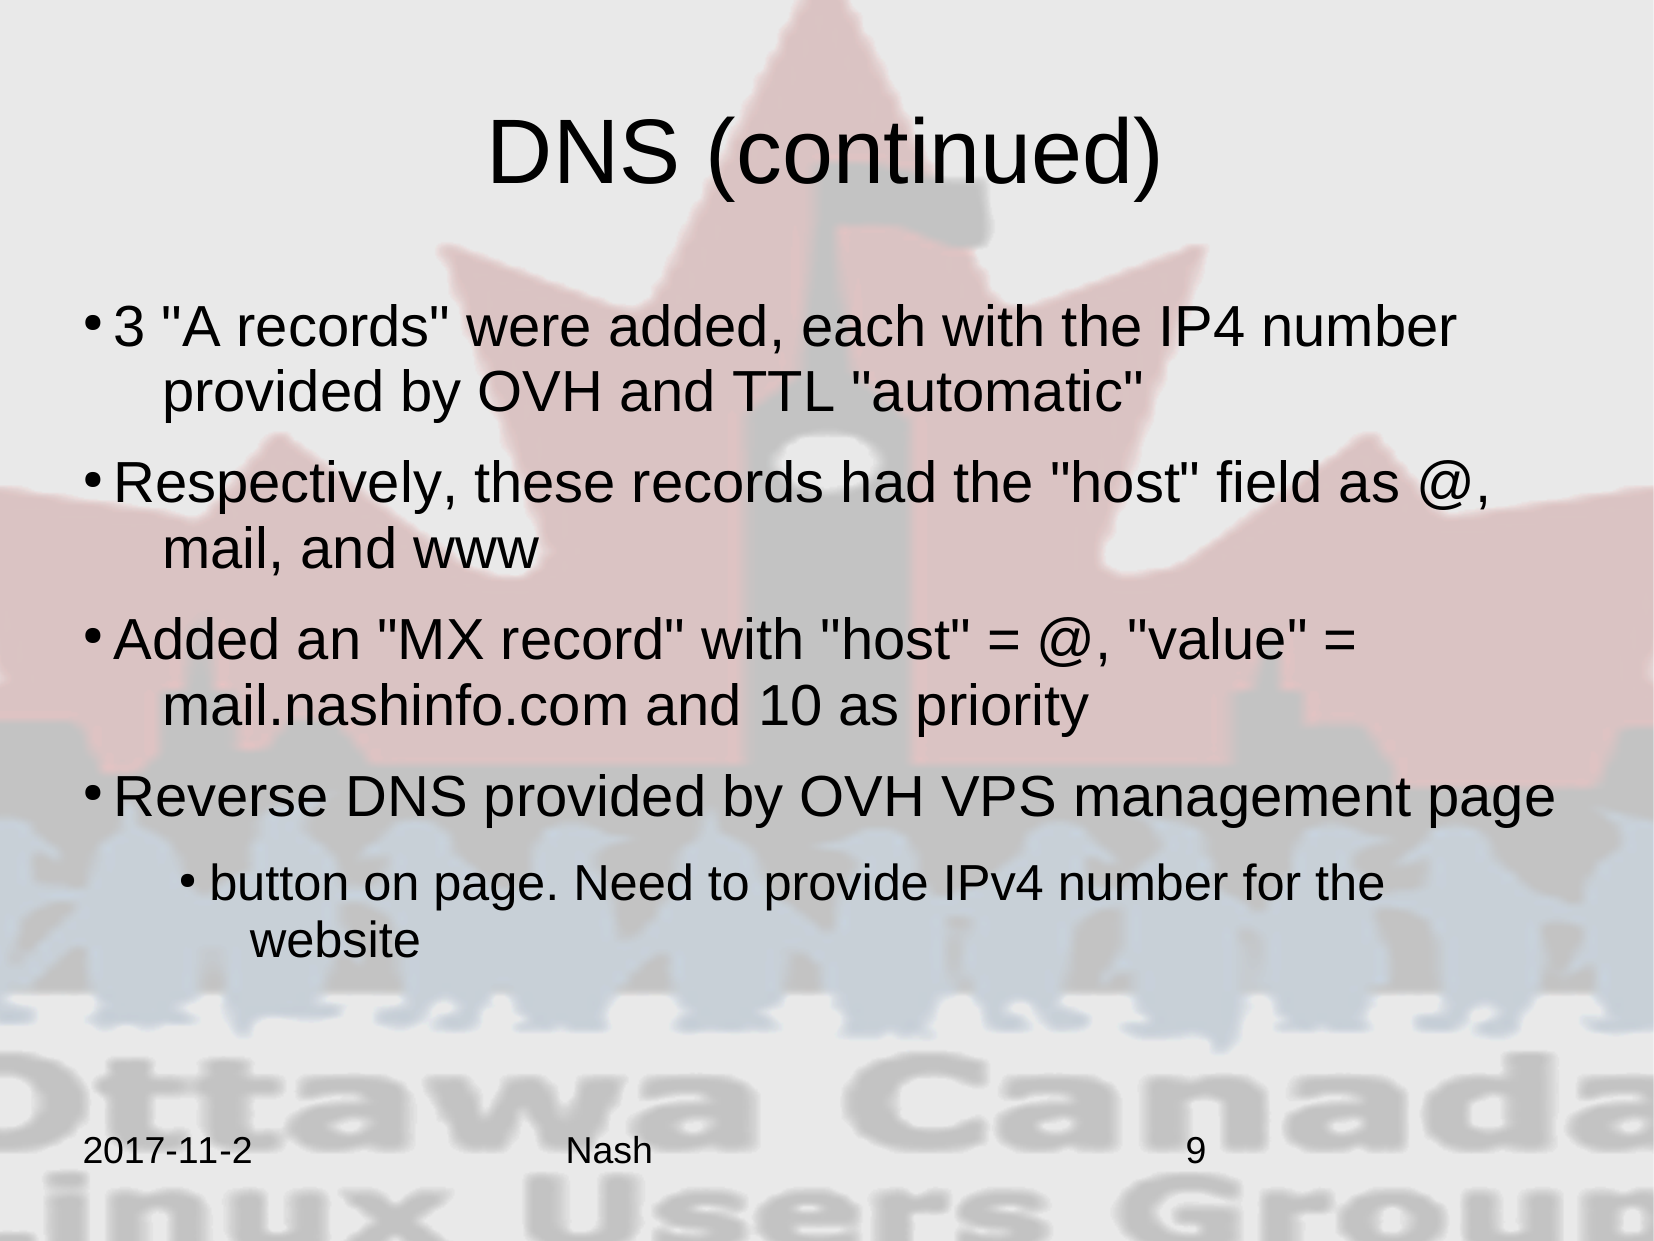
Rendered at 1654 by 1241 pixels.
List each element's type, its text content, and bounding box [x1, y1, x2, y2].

picture [0, 0, 1654, 1241]
list 3 "A records" were added, each with the IP4 number provided by OVH and TTL "automatic" Respectively, these records had the "host" field as @, mail, and www Added an "MX record" with "host" = @, "value" = mail.nashinfo.com and 10 as priority Reverse DNS provided by OVH VPS management page button on page. Need to provide IPv4 number for the website [82, 290, 1570, 1009]
title DNS (continued) [82, 49, 1570, 256]
